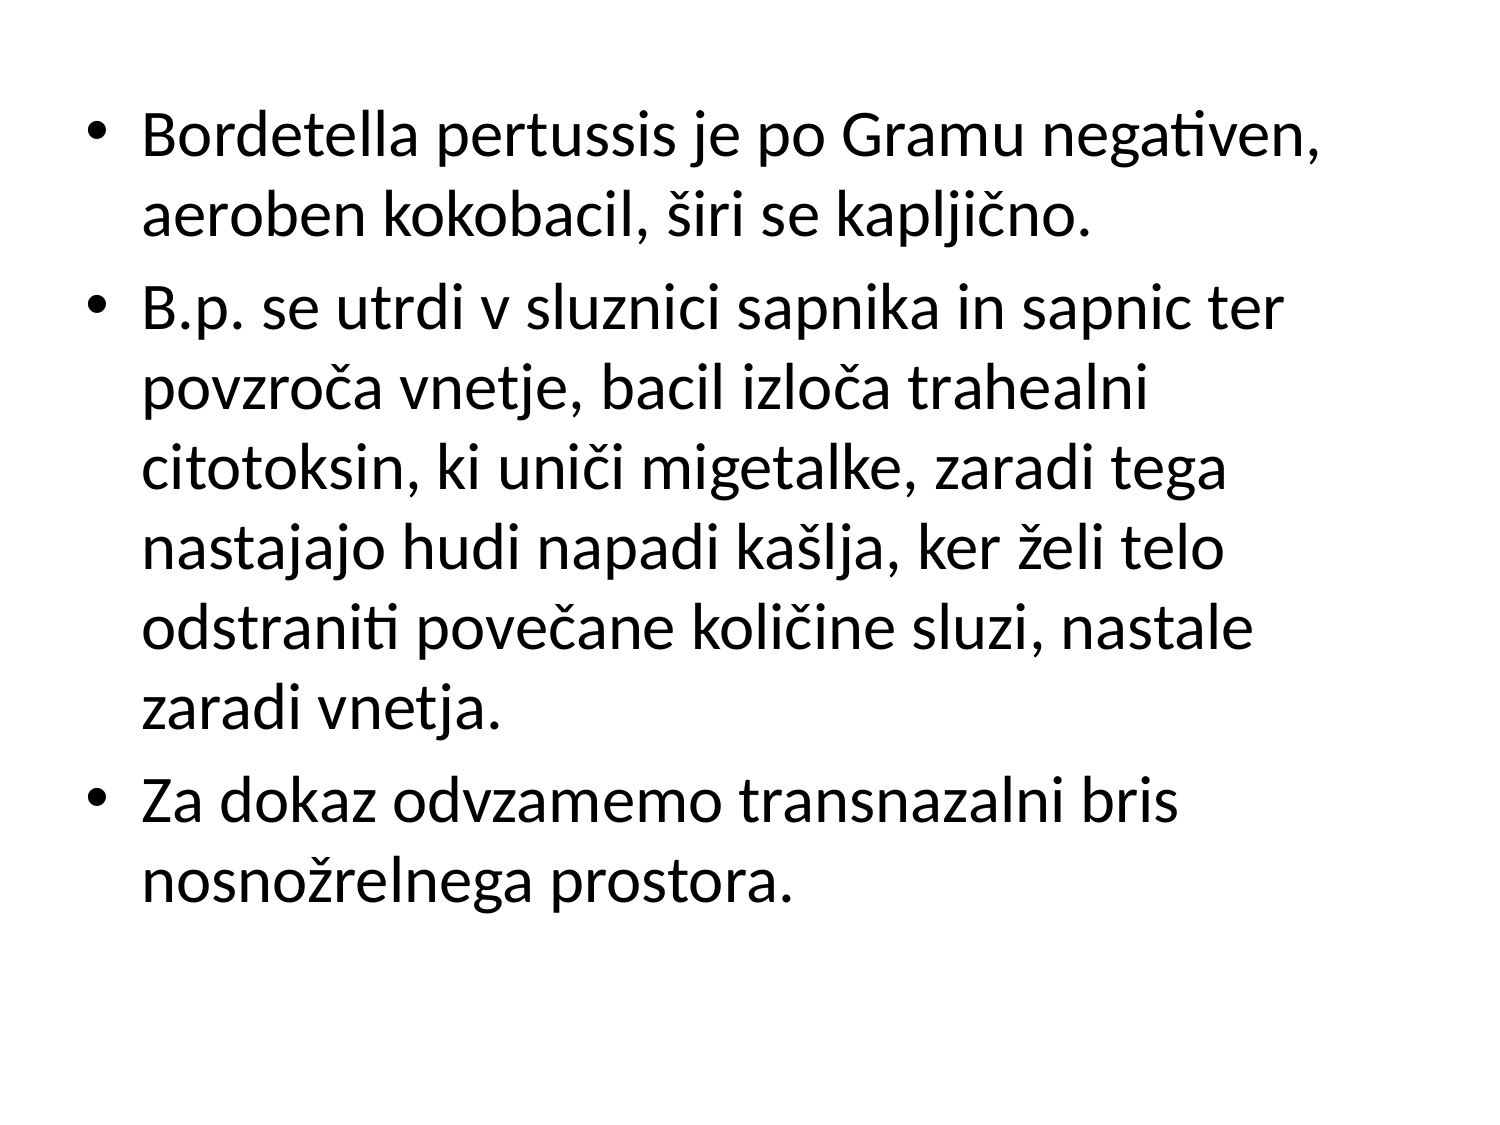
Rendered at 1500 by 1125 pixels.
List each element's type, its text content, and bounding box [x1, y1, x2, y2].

list Bordetella pertussis je po Gramu negativen, aeroben kokobacil, širi se kapljično. B.p. se utrdi v sluznici sapnika in sapnic ter povzroča vnetje, bacil izloča trahealni citotoksin, ki uniči migetalke, zaradi tega nastajajo hudi napadi kašlja, ker želi telo odstraniti povečane količine sluzi, nastale zaradi vnetja. Za dokaz odvzamemo transnazalni bris nosnožrelnega prostora. [70, 82, 1425, 1005]
